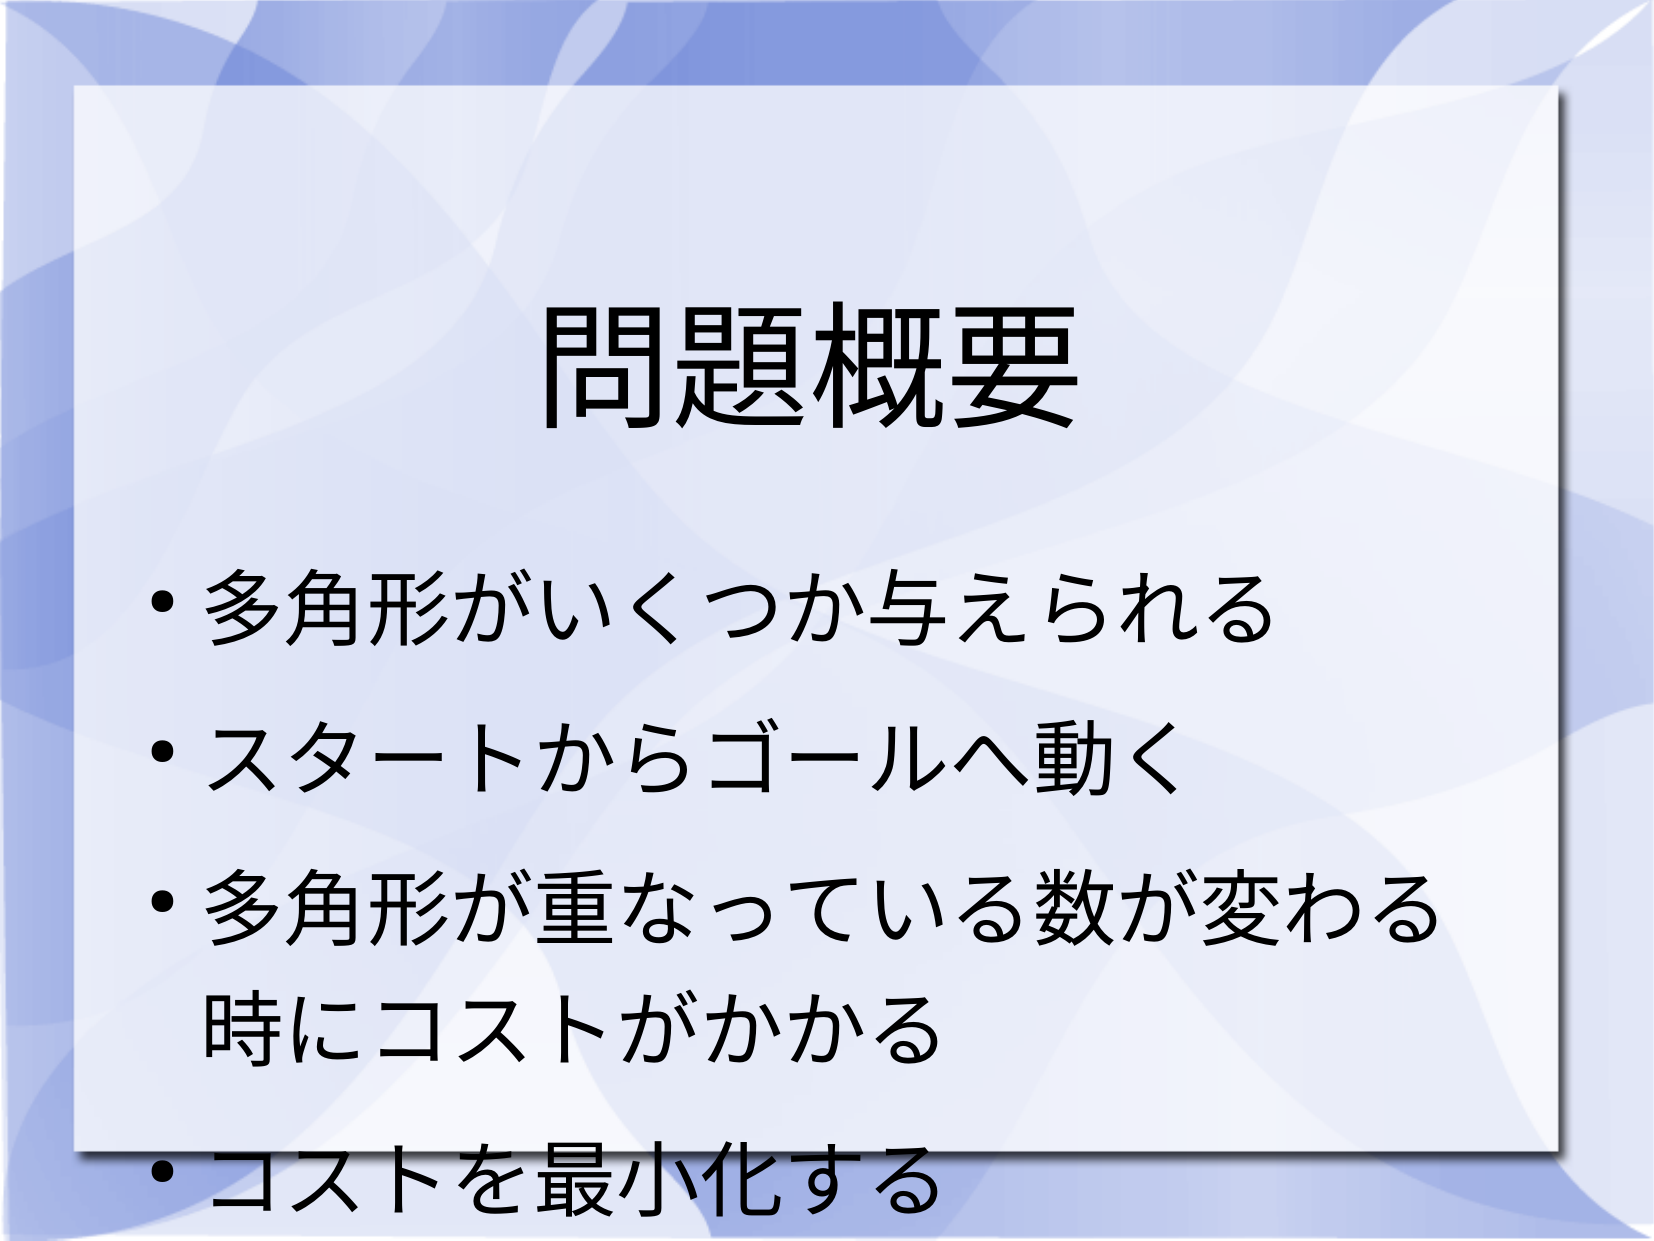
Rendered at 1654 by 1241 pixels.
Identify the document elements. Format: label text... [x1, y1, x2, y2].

picture [0, 0, 1654, 1241]
title 問題概要 [82, 253, 1536, 461]
list 多角形がいくつか与えられる スタートからゴールへ動く 多角形が重なっている数が変わる時にコストがかかる コストを最小化する [129, 543, 1489, 1241]
